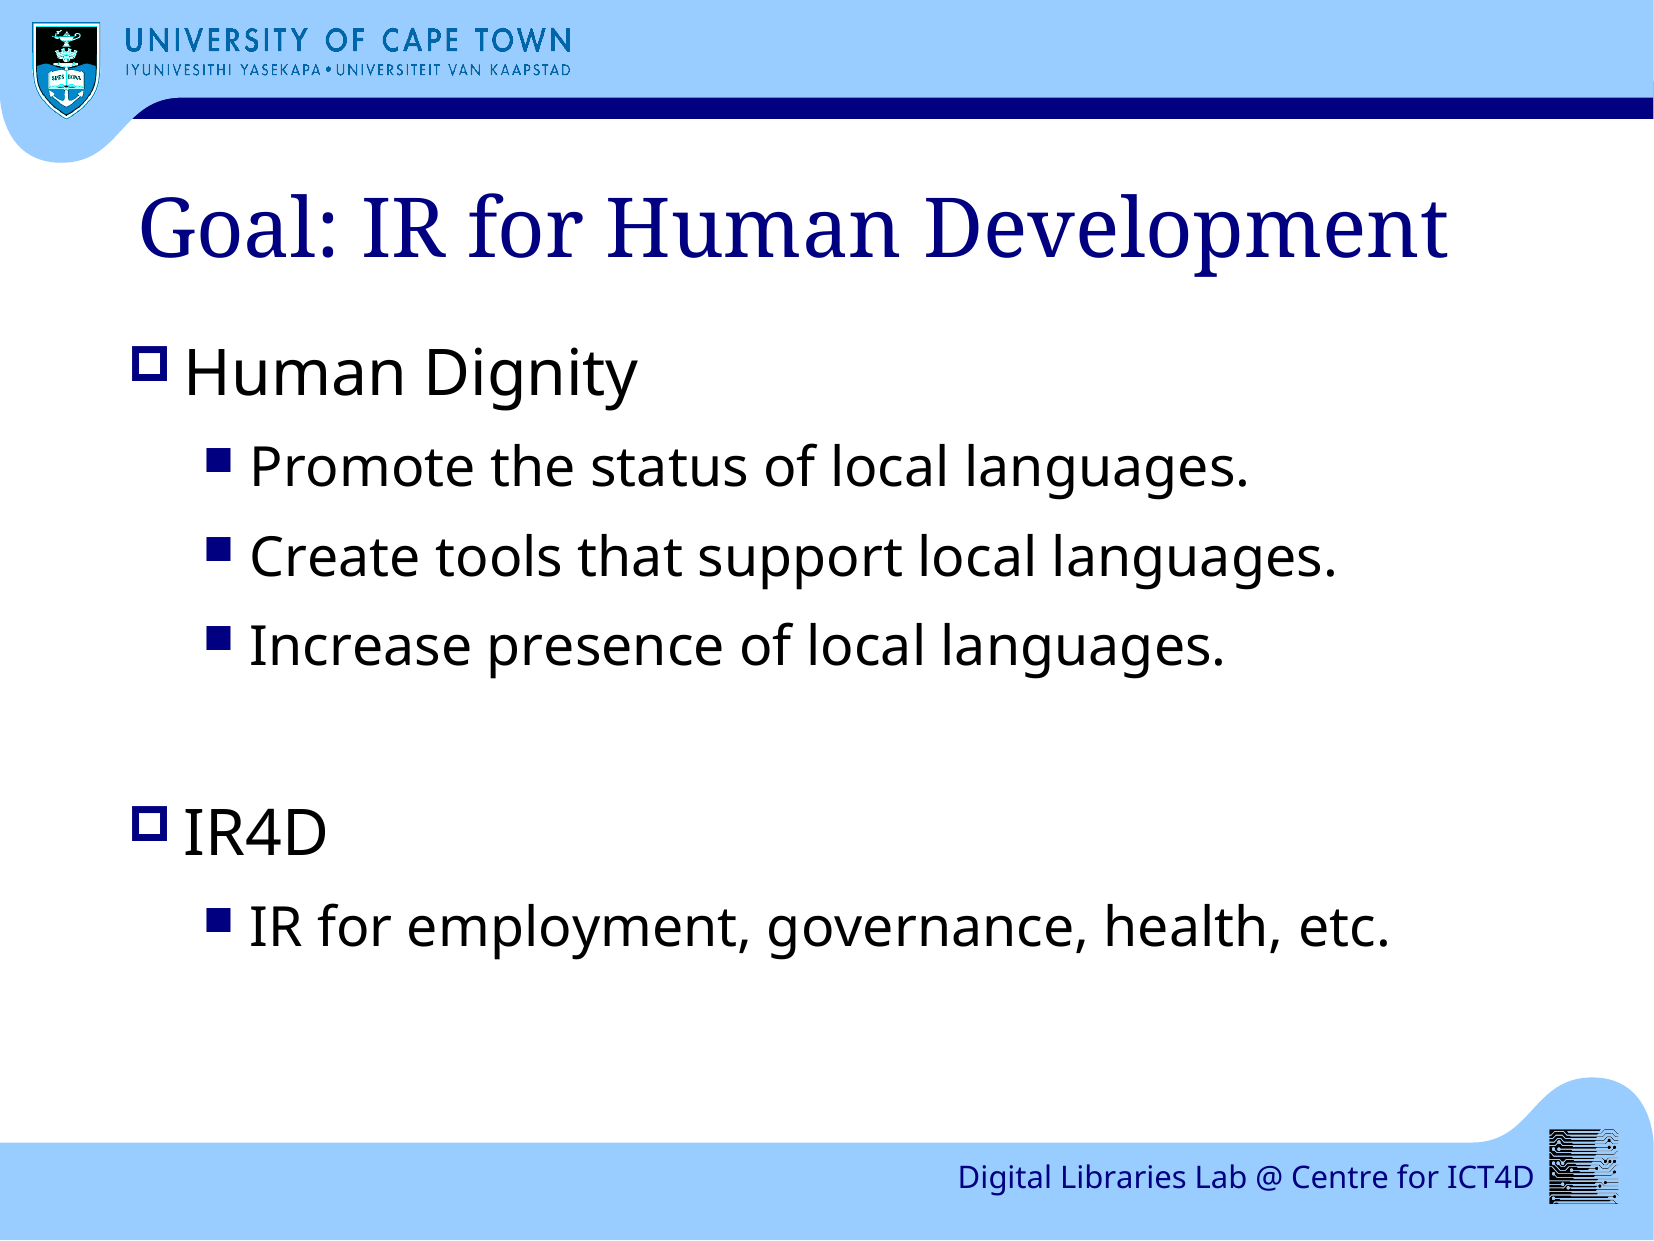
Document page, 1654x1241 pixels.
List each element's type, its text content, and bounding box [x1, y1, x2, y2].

picture [1549, 1129, 1619, 1204]
list Human Dignity Promote the status of local languages. Create tools that support local languages. Increase presence of local languages. IR4D IR for employment, governance, health, etc. [128, 326, 1597, 1046]
picture [32, 22, 101, 120]
title Goal: IR for Human Development [137, 155, 1598, 296]
picture [122, 25, 573, 78]
